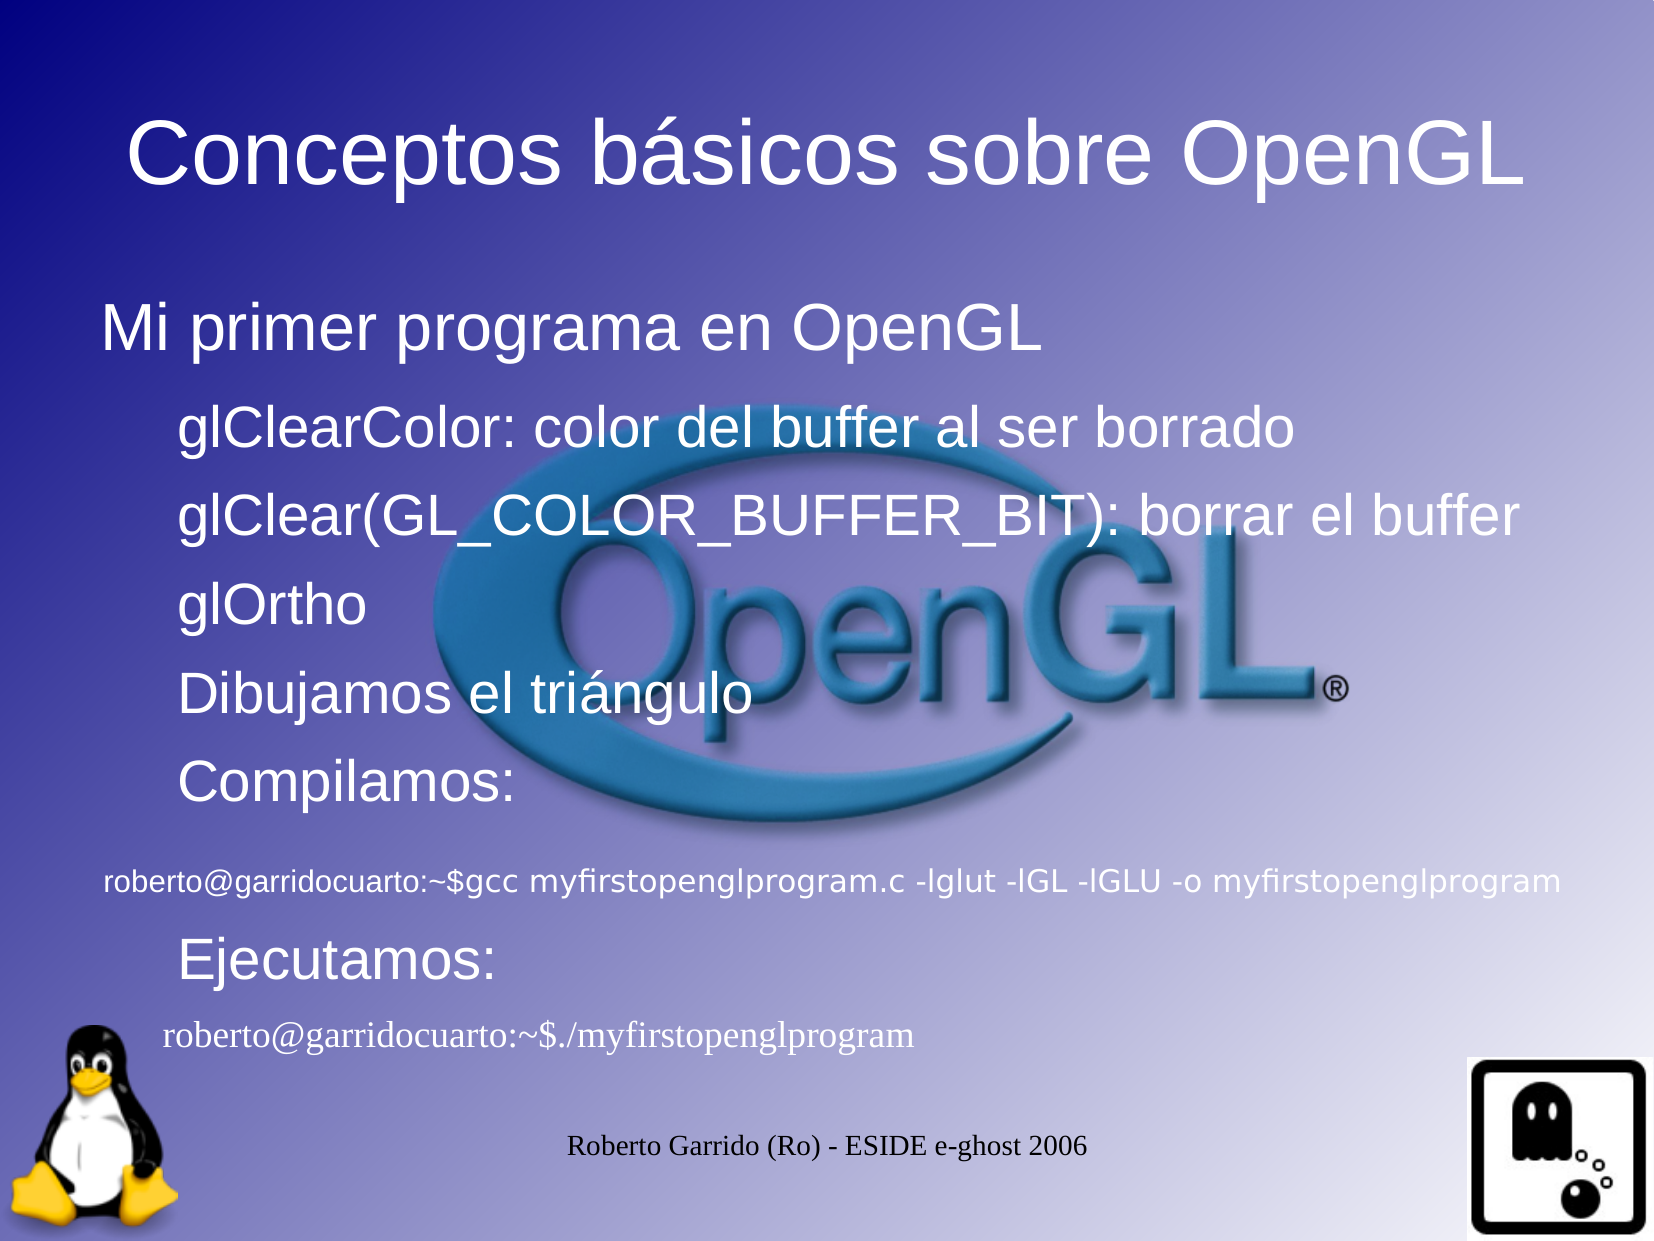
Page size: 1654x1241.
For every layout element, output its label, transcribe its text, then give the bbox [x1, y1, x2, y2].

title Conceptos básicos sobre OpenGL [82, 49, 1571, 257]
picture [1467, 1057, 1654, 1241]
text_box roberto@garridocuarto:~$./myfirstopenglprogram [147, 1006, 1211, 1063]
picture [0, 1025, 178, 1241]
list Mi primer programa en OpenGL glClearColor: color del buffer al ser borrado glClear(GL_COLOR_BUFFER_BIT): borrar el buffer glOrtho Dibujamos el triángulo Compilamos: Ejecutamos: [82, 290, 1571, 1109]
text_box roberto@garridocuarto:~$gcc myfirstopenglprogram.c -lglut -lGL -lGLU -o myfirstopenglprogram [88, 856, 1625, 908]
